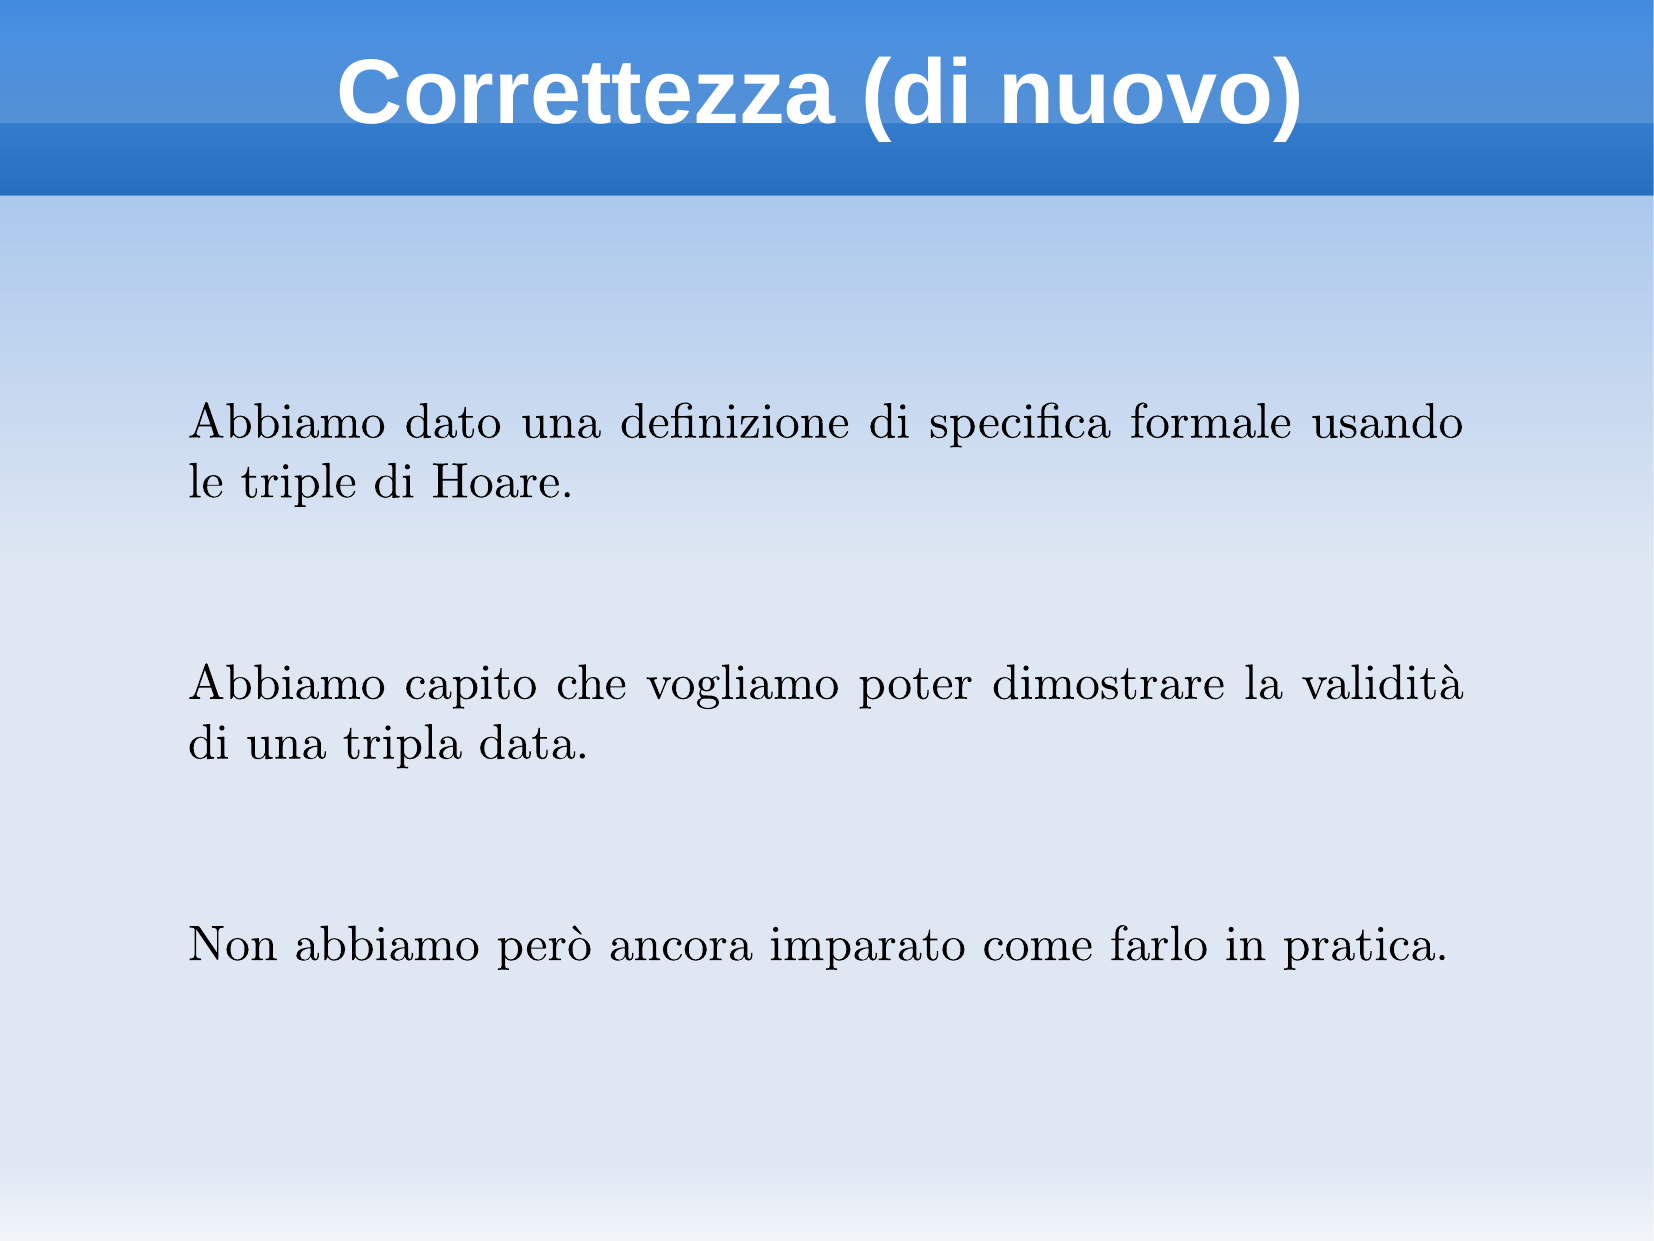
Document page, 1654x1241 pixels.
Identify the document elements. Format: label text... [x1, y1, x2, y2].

text_box [187, 401, 1464, 970]
picture [0, 0, 1654, 1241]
title Correttezza (di nuovo) [76, 0, 1565, 188]
